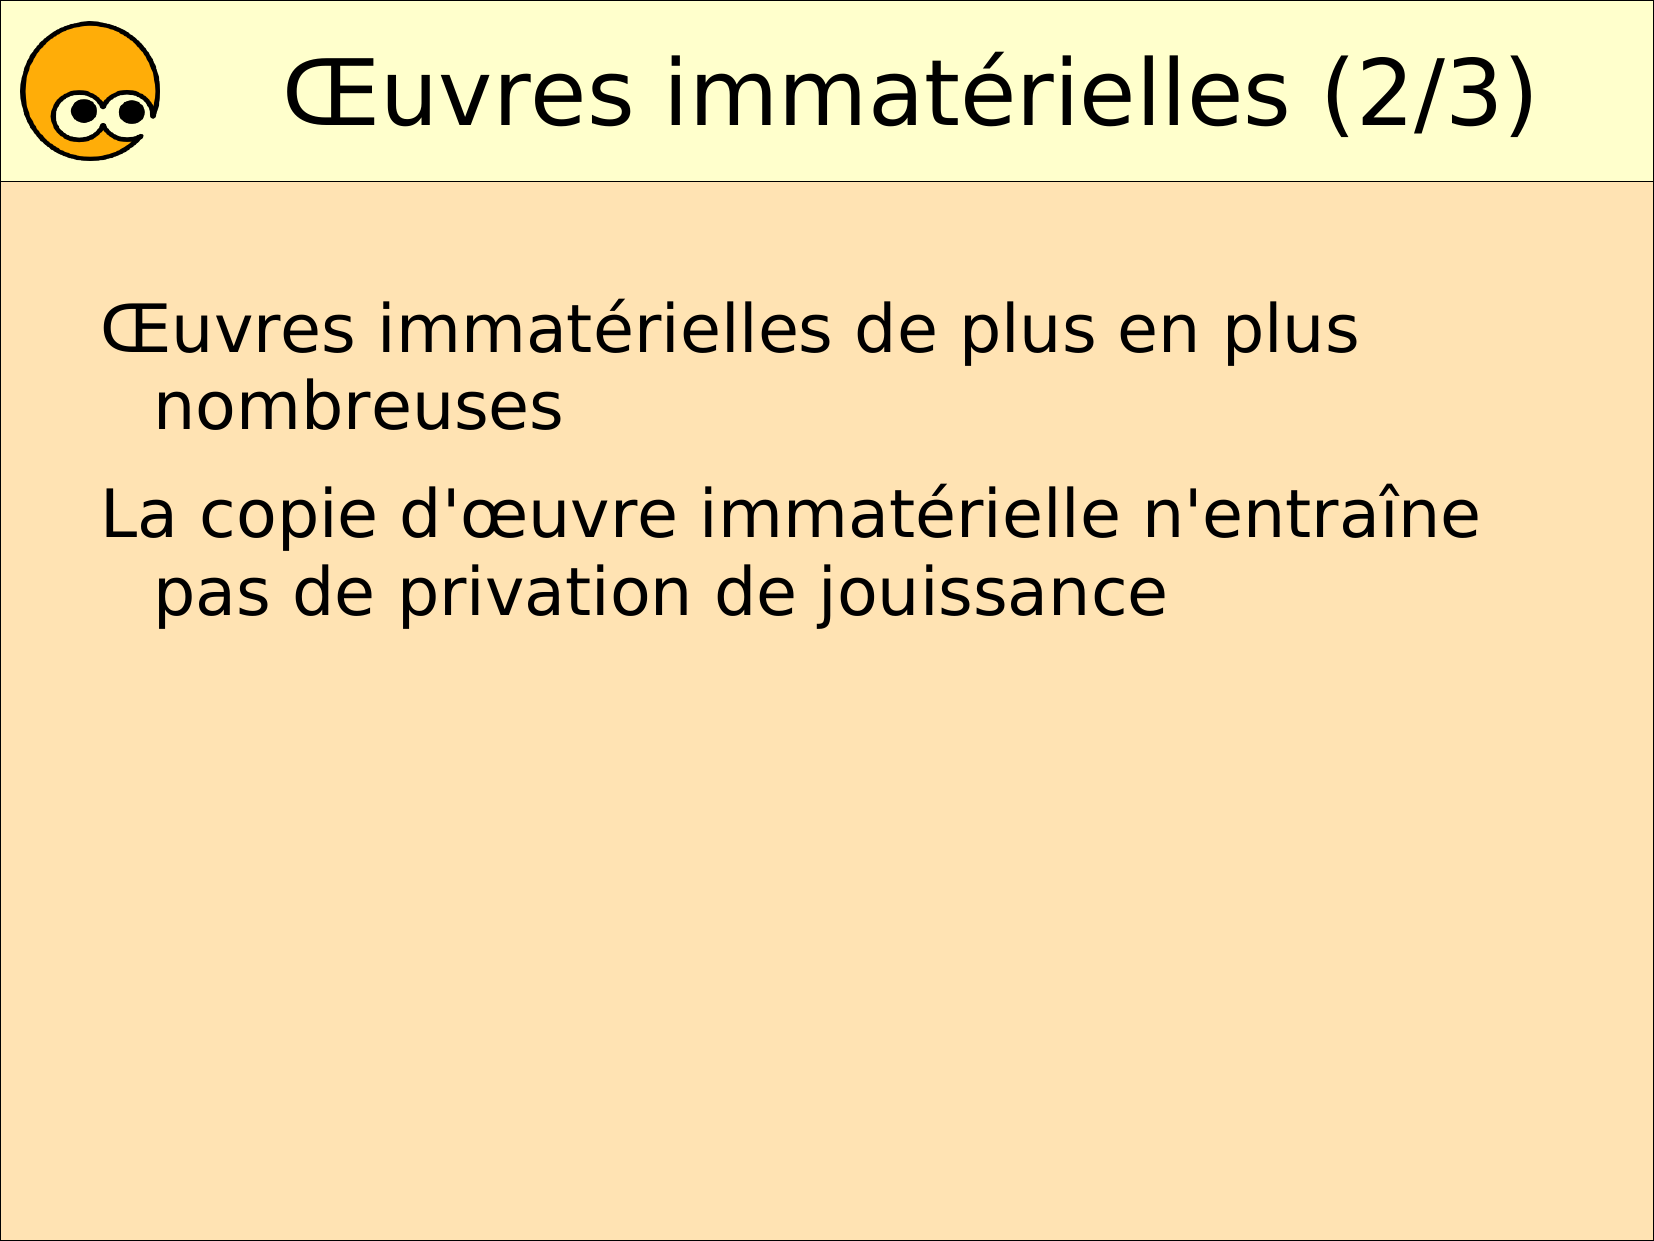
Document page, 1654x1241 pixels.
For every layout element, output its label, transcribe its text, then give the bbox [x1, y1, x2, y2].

title Œuvres immatérielles (2/3) [203, 33, 1620, 154]
picture [20, 21, 160, 161]
list Œuvres immatérielles de plus en plus nombreuses La copie d'œuvre immatérielle n'entraîne pas de privation de jouissance [82, 290, 1571, 1109]
